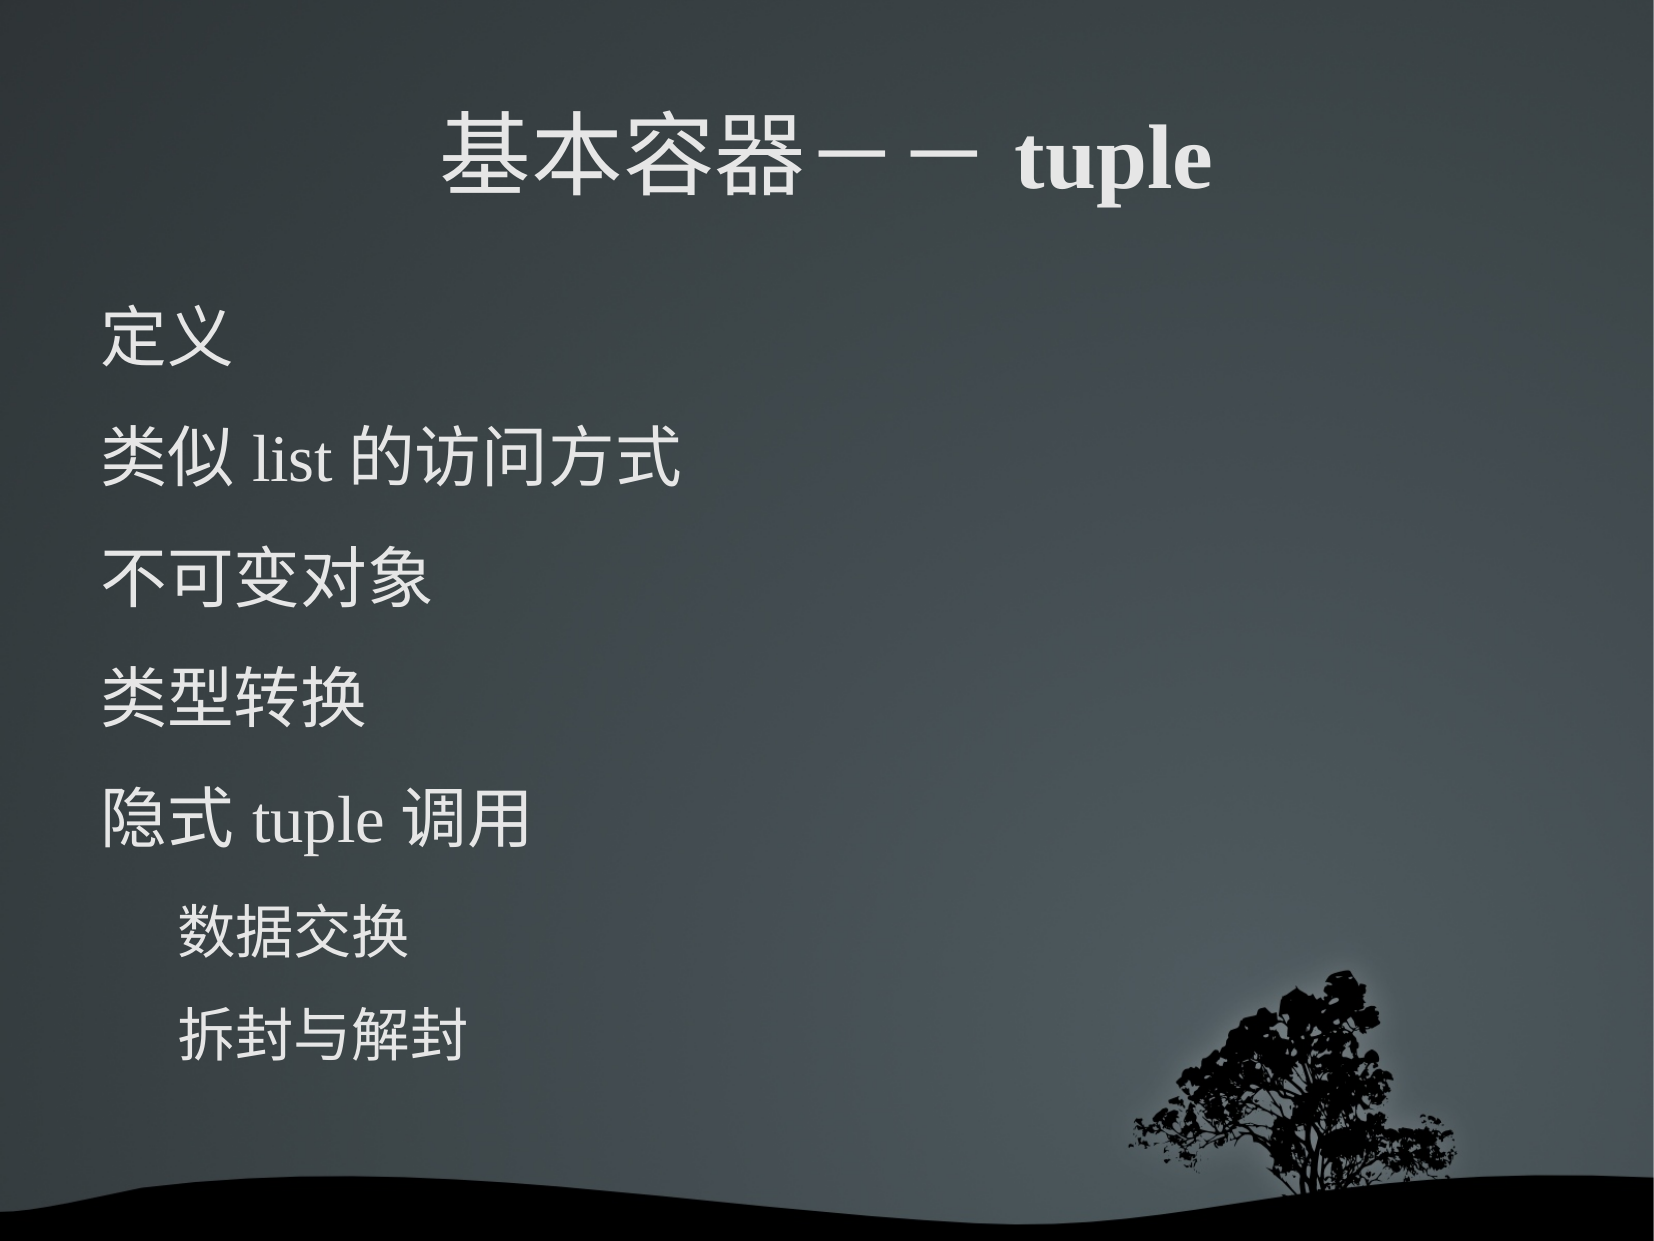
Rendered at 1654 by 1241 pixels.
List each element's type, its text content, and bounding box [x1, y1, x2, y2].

picture [0, 0, 1654, 1241]
list 定义 类似list的访问方式 不可变对象 类型转换 隐式tuple调用 数据交换 拆封与解封 [82, 290, 1571, 1109]
title 基本容器－－tuple [82, 49, 1571, 257]
